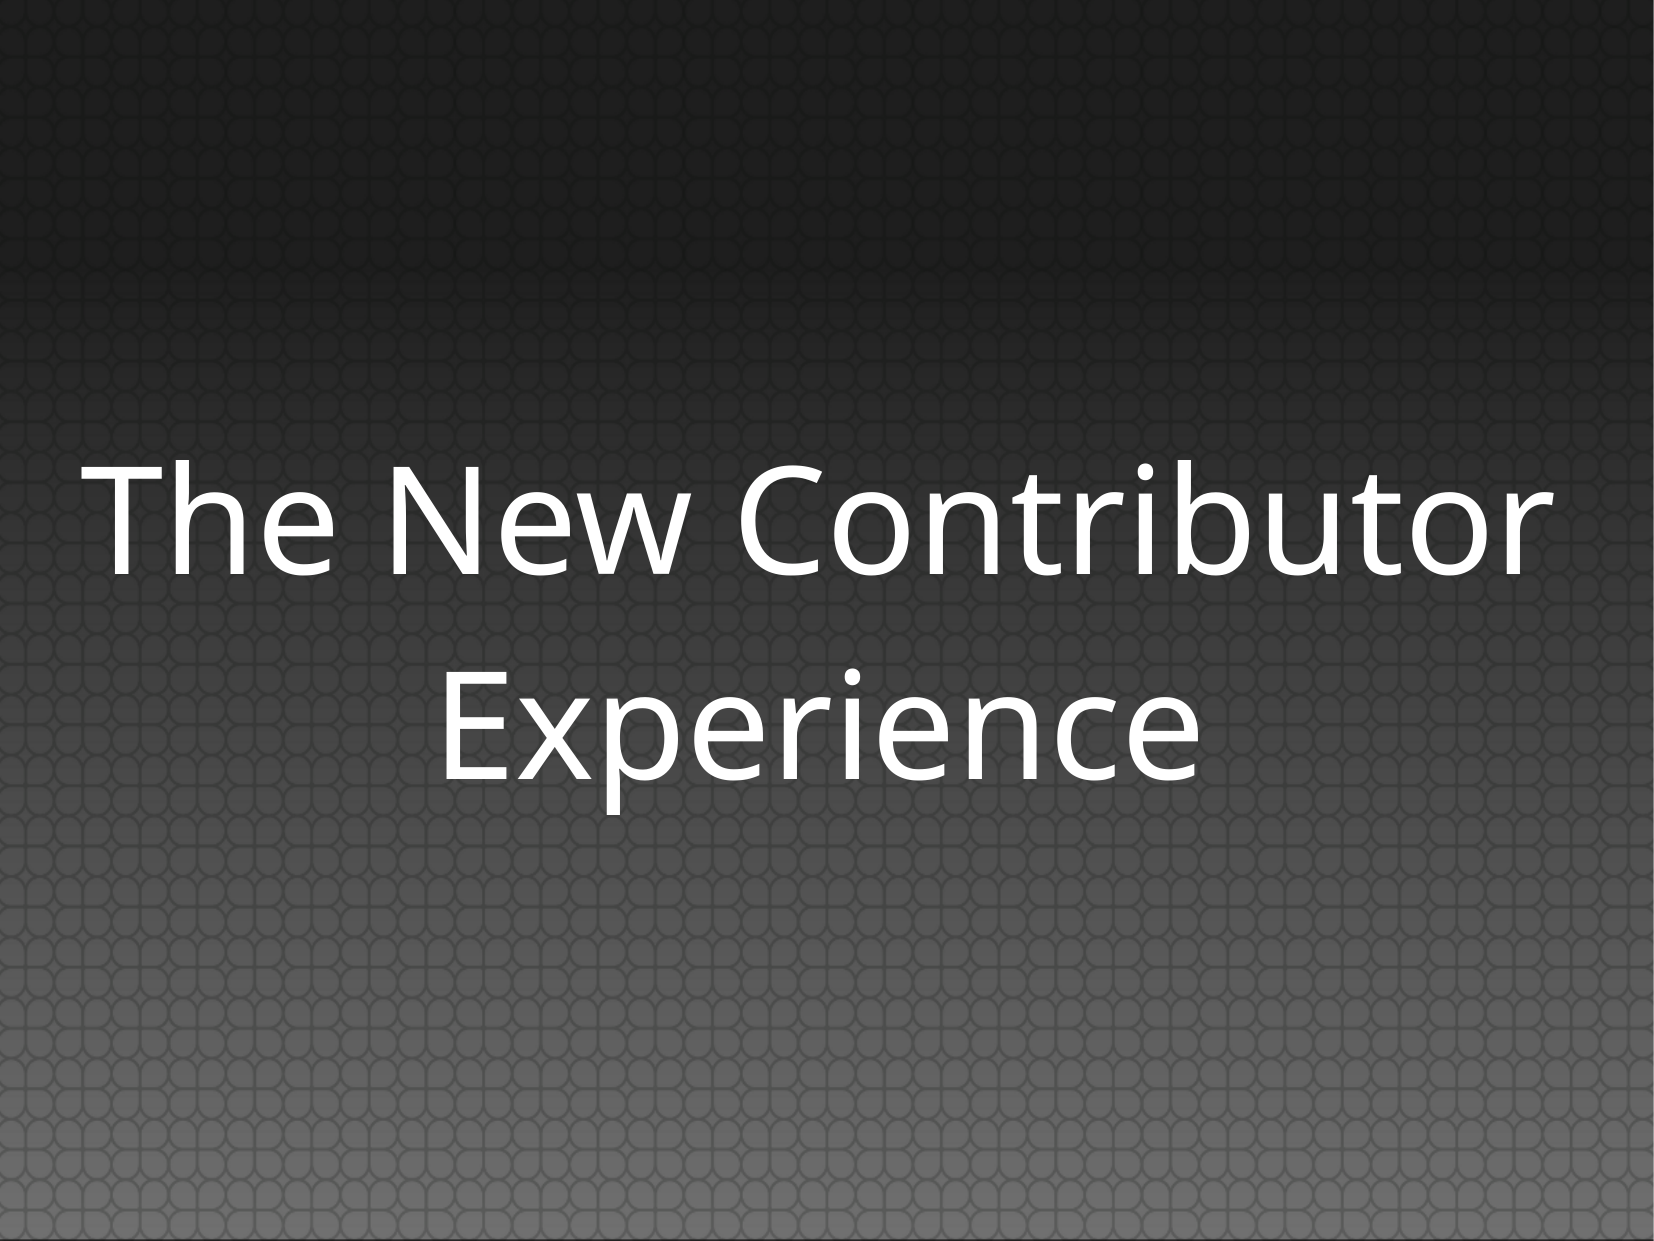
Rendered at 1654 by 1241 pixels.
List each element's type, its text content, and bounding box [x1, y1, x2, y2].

picture [0, 0, 1654, 1241]
title The New Contributor Experience [75, 357, 1564, 881]
